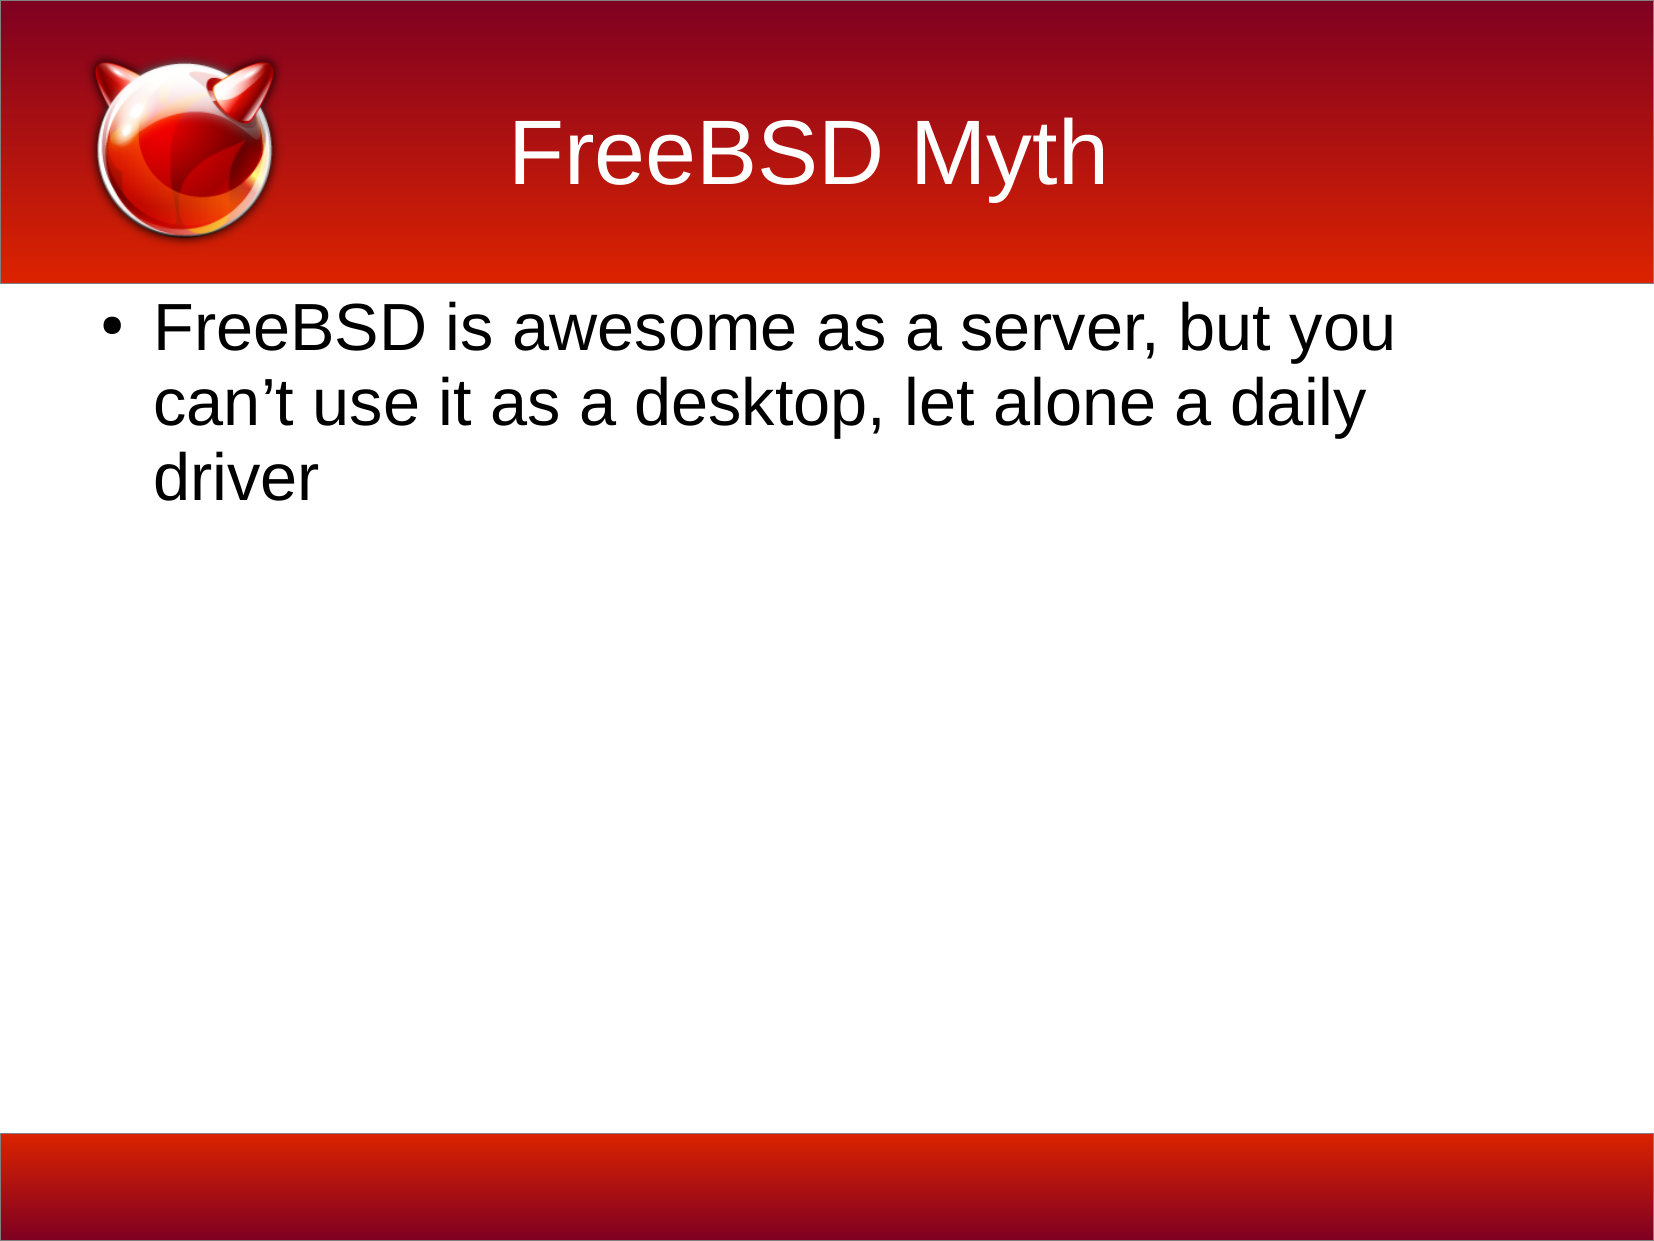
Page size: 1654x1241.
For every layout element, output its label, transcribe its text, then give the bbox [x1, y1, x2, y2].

list FreeBSD is awesome as a server, but you can’t use it as a desktop, let alone a daily driver [82, 290, 1538, 1010]
title FreeBSD Myth [82, 49, 1536, 257]
